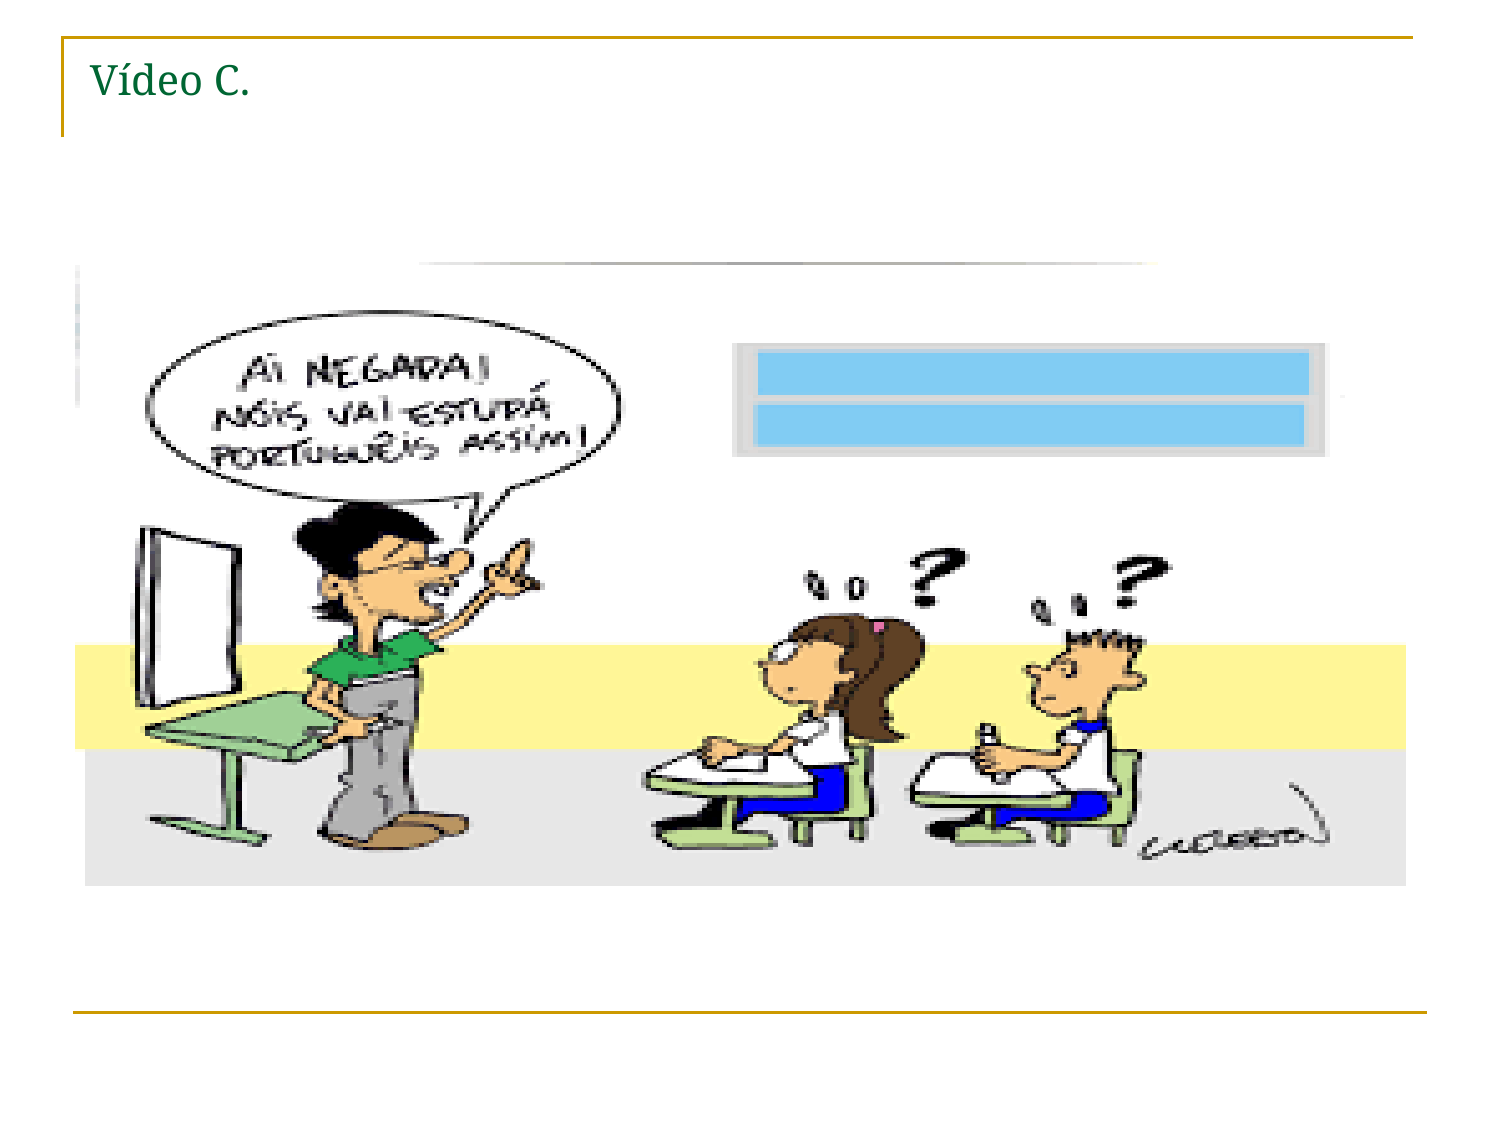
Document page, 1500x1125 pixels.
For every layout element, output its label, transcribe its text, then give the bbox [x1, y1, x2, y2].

title Vídeo C. [75, 45, 1426, 233]
picture [75, 262, 1406, 886]
